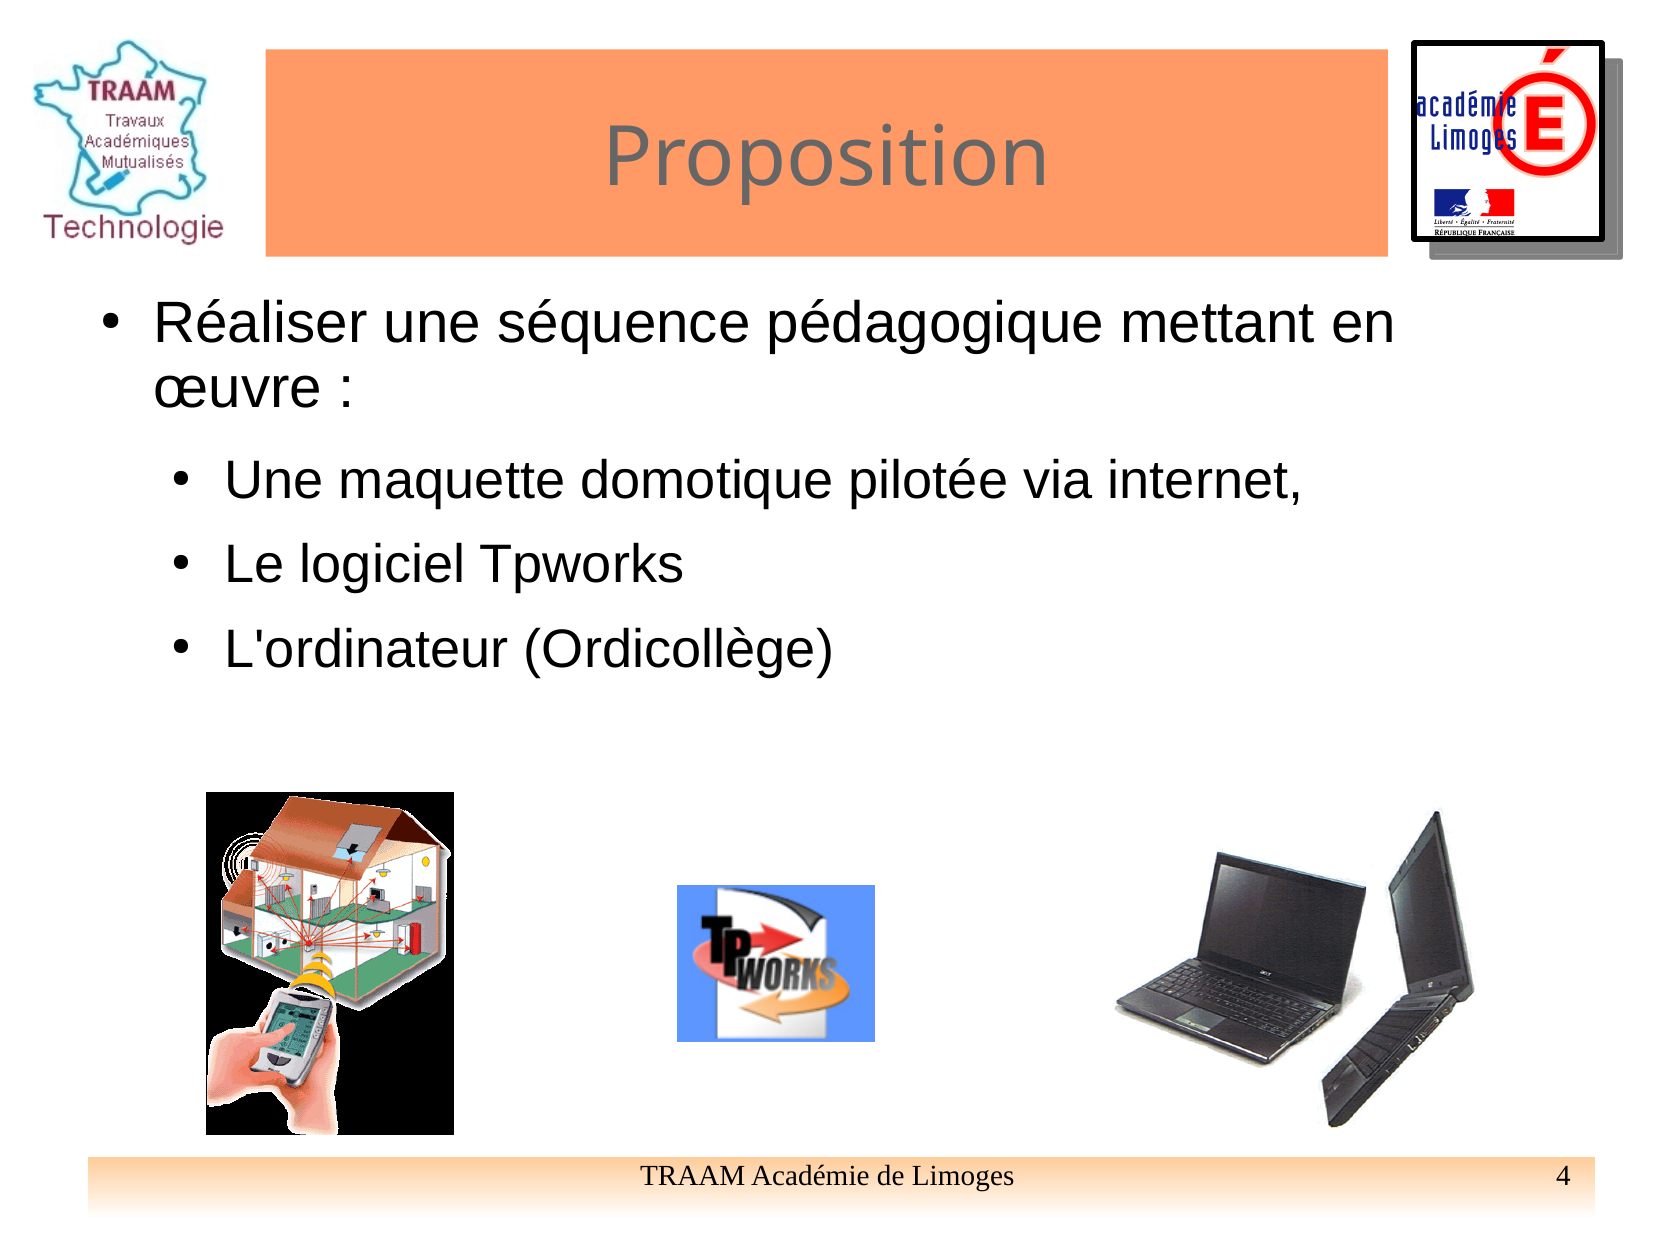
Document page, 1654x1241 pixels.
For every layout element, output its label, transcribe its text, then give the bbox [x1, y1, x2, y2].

title Proposition [265, 49, 1388, 257]
picture [1098, 797, 1477, 1131]
list Réaliser une séquence pédagogique mettant en œuvre : Une maquette domotique pilotée via internet, Le logiciel Tpworks L'ordinateur (Ordicollège) [82, 290, 1571, 1109]
picture [677, 885, 875, 1043]
picture [23, 29, 237, 252]
picture [206, 792, 454, 1135]
picture [1417, 46, 1599, 236]
